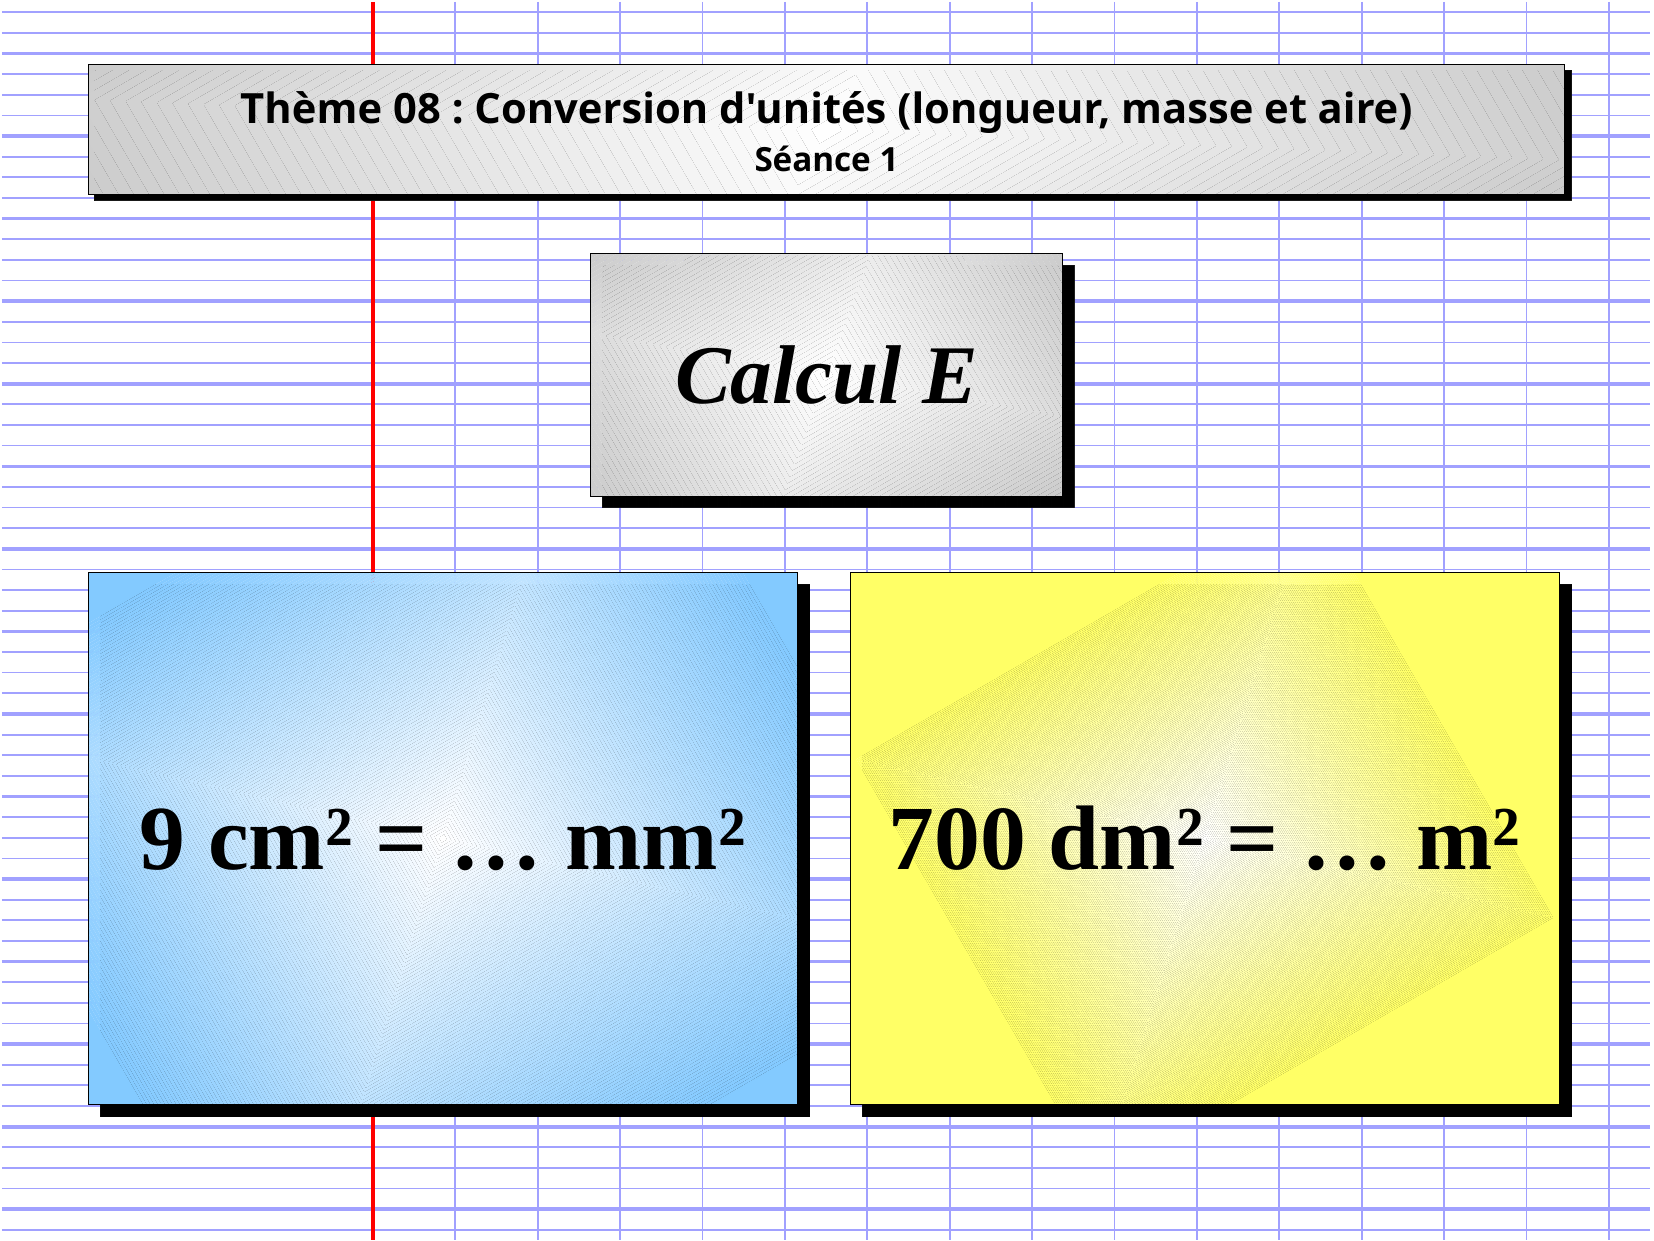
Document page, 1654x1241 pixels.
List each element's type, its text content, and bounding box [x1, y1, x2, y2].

text_box 700 dm² = … m² [850, 572, 1560, 1105]
text_box 9 cm² = … mm² [88, 572, 798, 1105]
text_box Thème 08 : Conversion d'unités (longueur, masse et aire) Séance 1 [88, 64, 1565, 195]
picture [0, 0, 1654, 1241]
text_box Calcul E [590, 253, 1063, 497]
